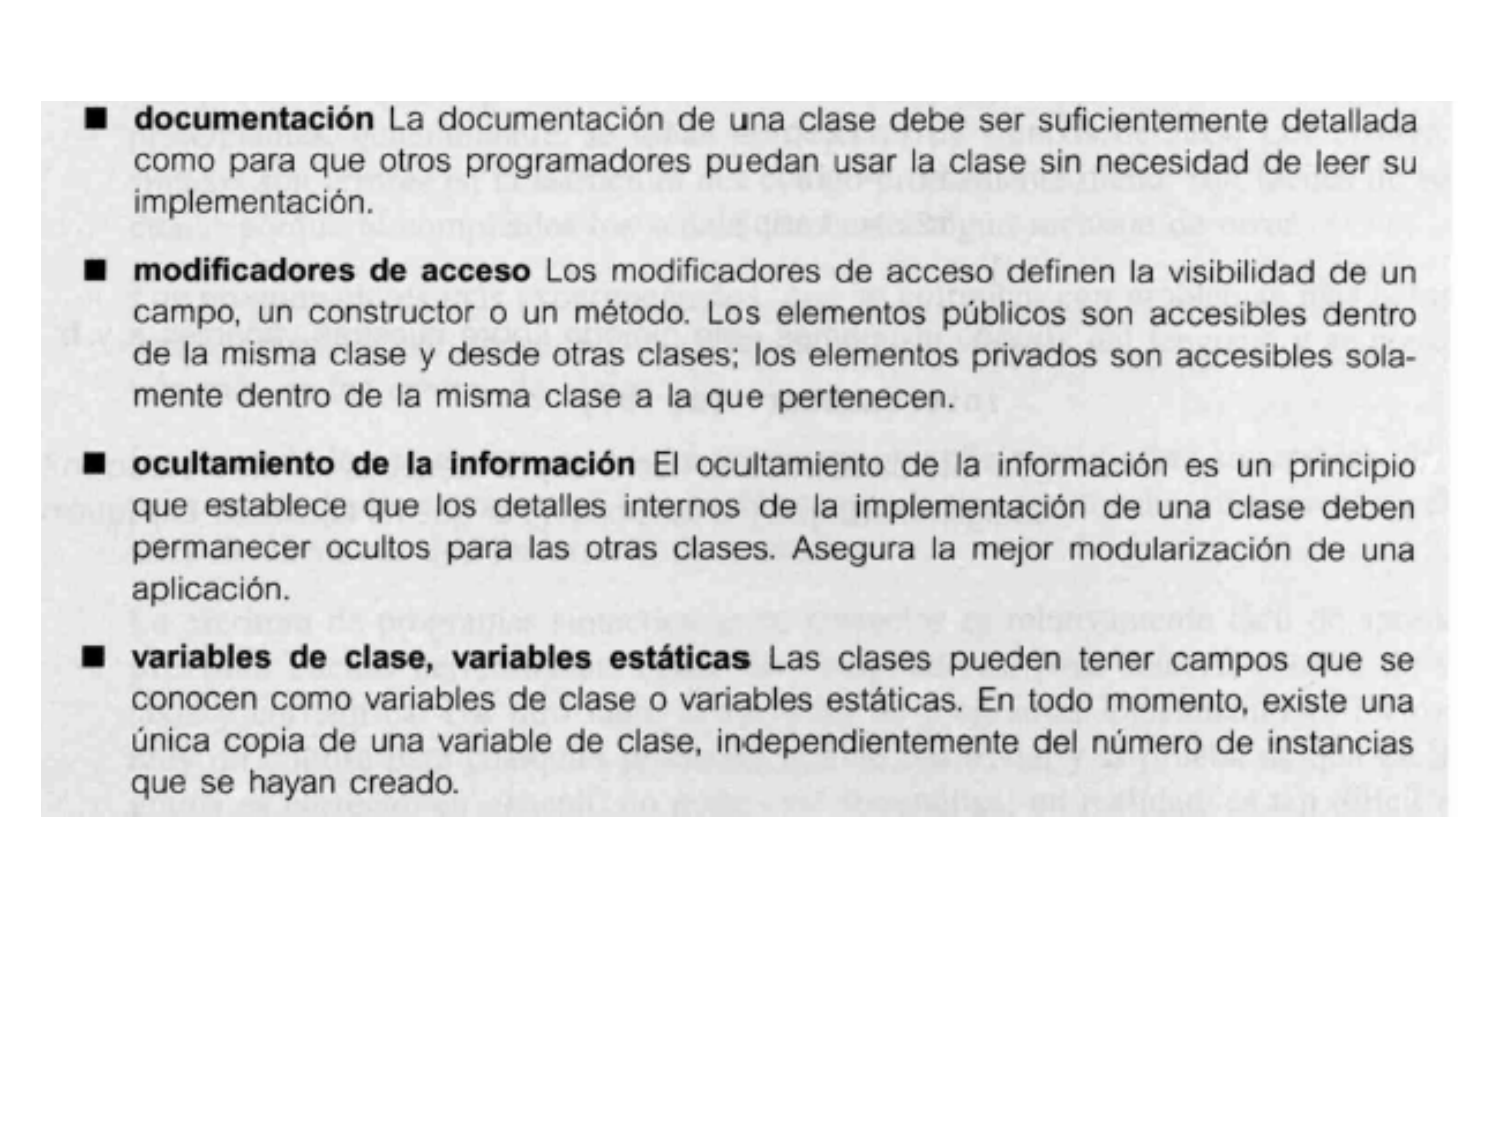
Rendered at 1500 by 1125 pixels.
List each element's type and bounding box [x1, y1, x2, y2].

picture [41, 101, 1458, 817]
